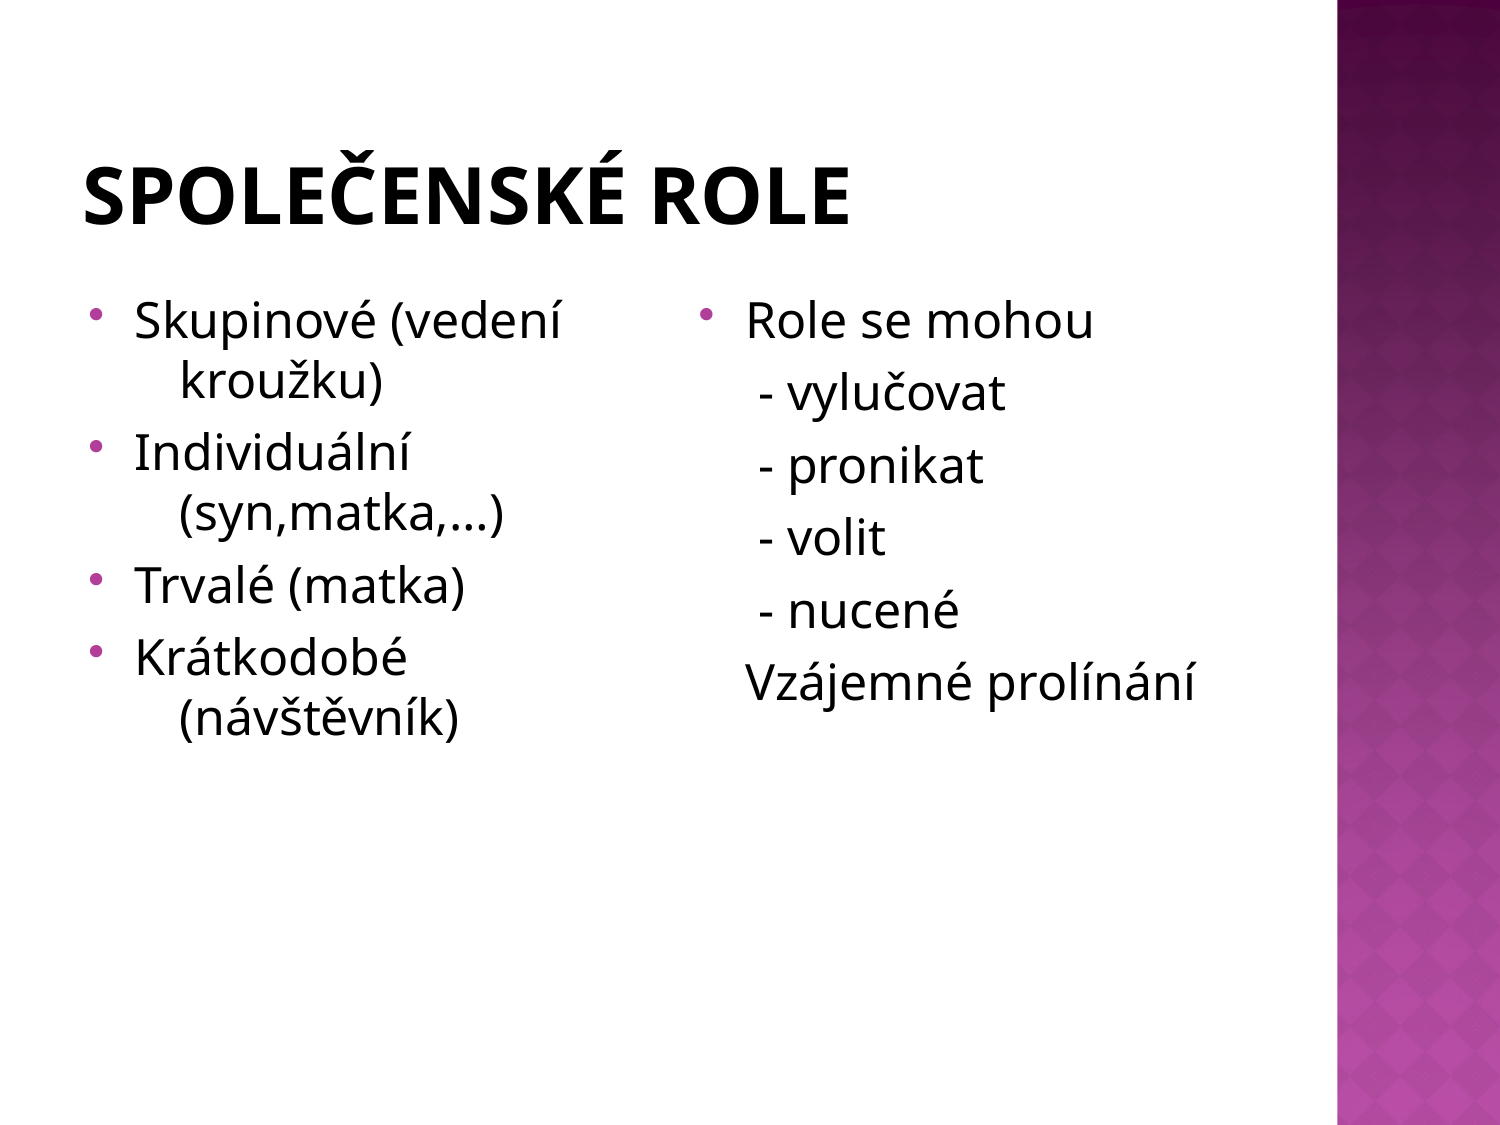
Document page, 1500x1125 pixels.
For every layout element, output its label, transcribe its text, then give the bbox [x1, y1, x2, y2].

title Společenské role [75, 52, 1264, 240]
list Role se mohou - vylučovat - pronikat - volit - nucené Vzájemné prolínání [685, 280, 1264, 956]
list Skupinové (vedení kroužku) Individuální (syn,matka,…) Trvalé (matka) Krátkodobé (návštěvník) [75, 280, 653, 956]
